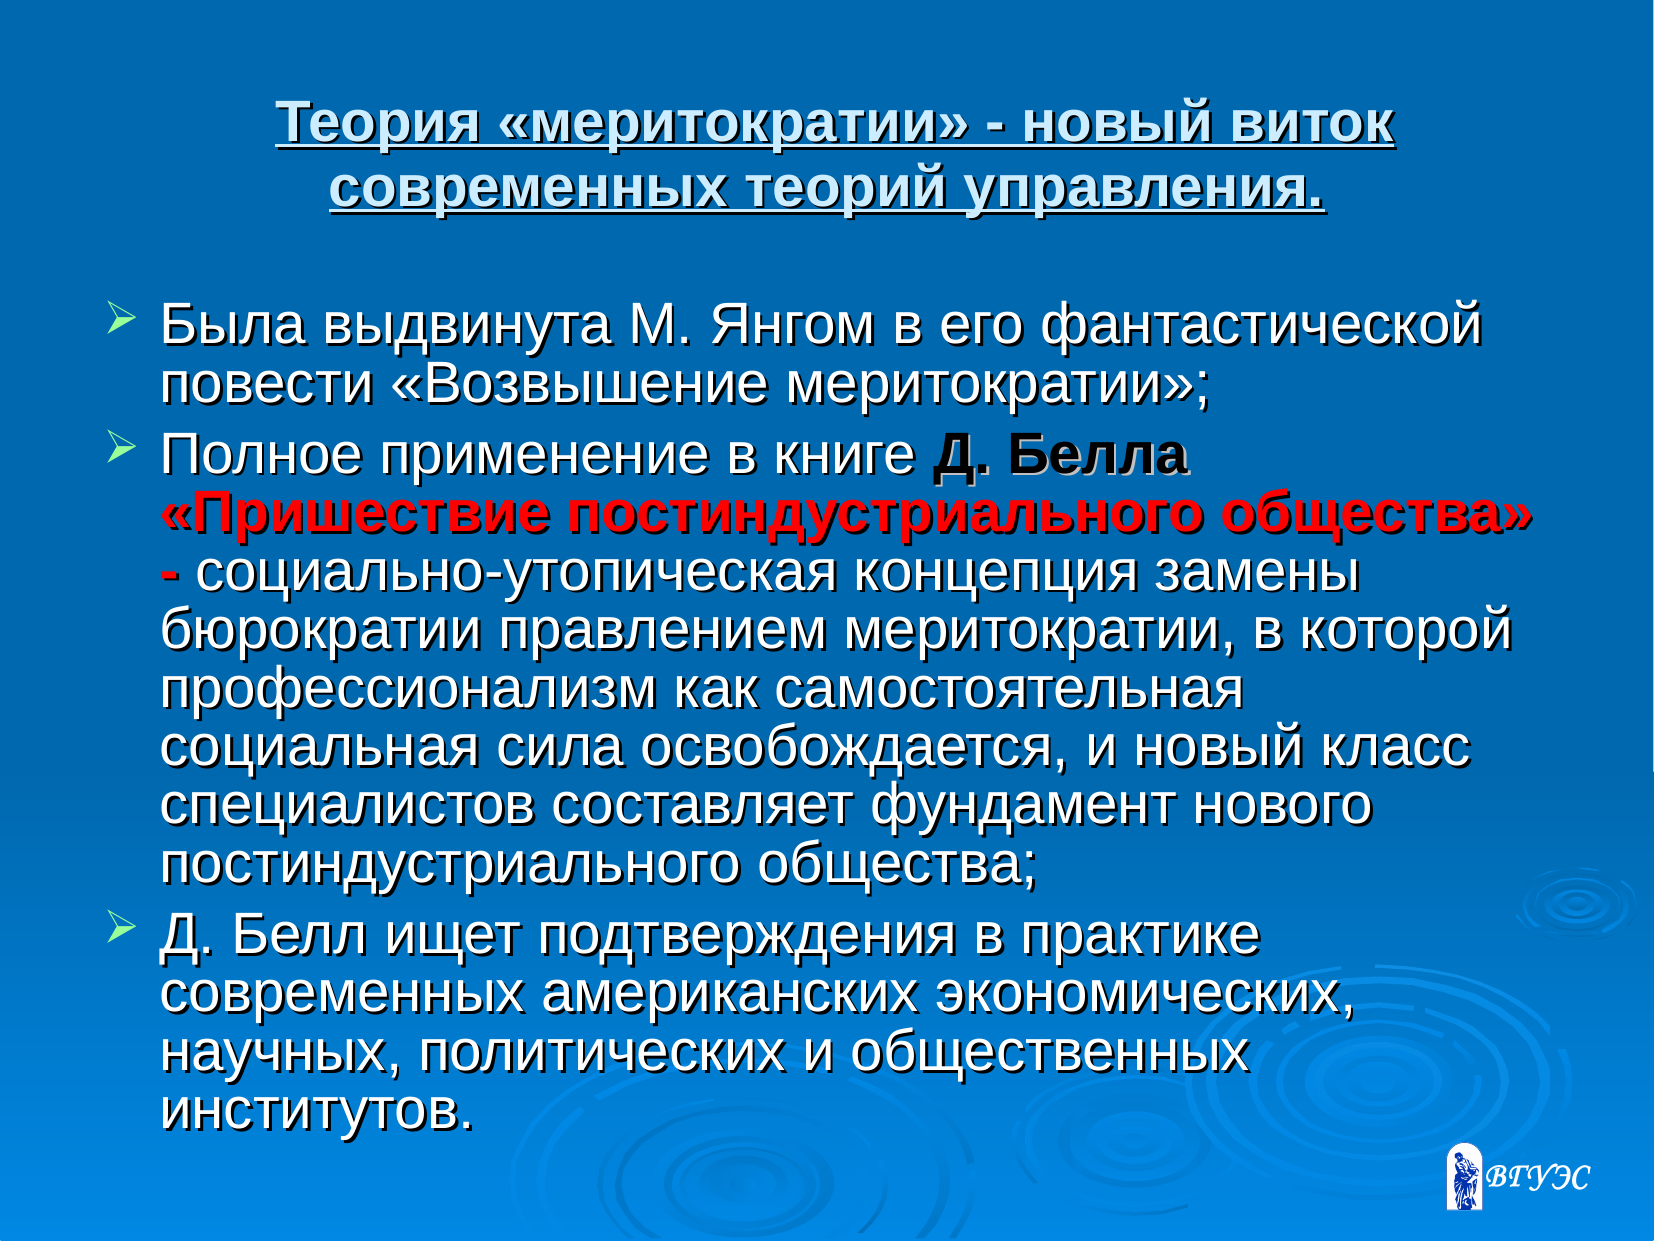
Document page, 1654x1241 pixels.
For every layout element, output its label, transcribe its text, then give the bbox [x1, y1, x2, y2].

list Была выдвинута М. Янгом в его фантастической повести «Возвышение меритократии»; Полное применение в книге Д. Белла «Пришествие постиндустриального общества» - социально-утопическая концепция замены бюрократии правлением меритократии, в которой профессионализм как самостоятельная социальная сила освобождается, и новый класс специалистов составляет фундамент нового постиндустриального общества; Д. Белл ищет подтверждения в практике современных американских экономических, научных, политических и общественных институтов. [88, 289, 1571, 1211]
picture [1446, 1142, 1592, 1211]
title Теория «меритократии» - новый виток современных теорий управления. [82, 50, 1571, 257]
